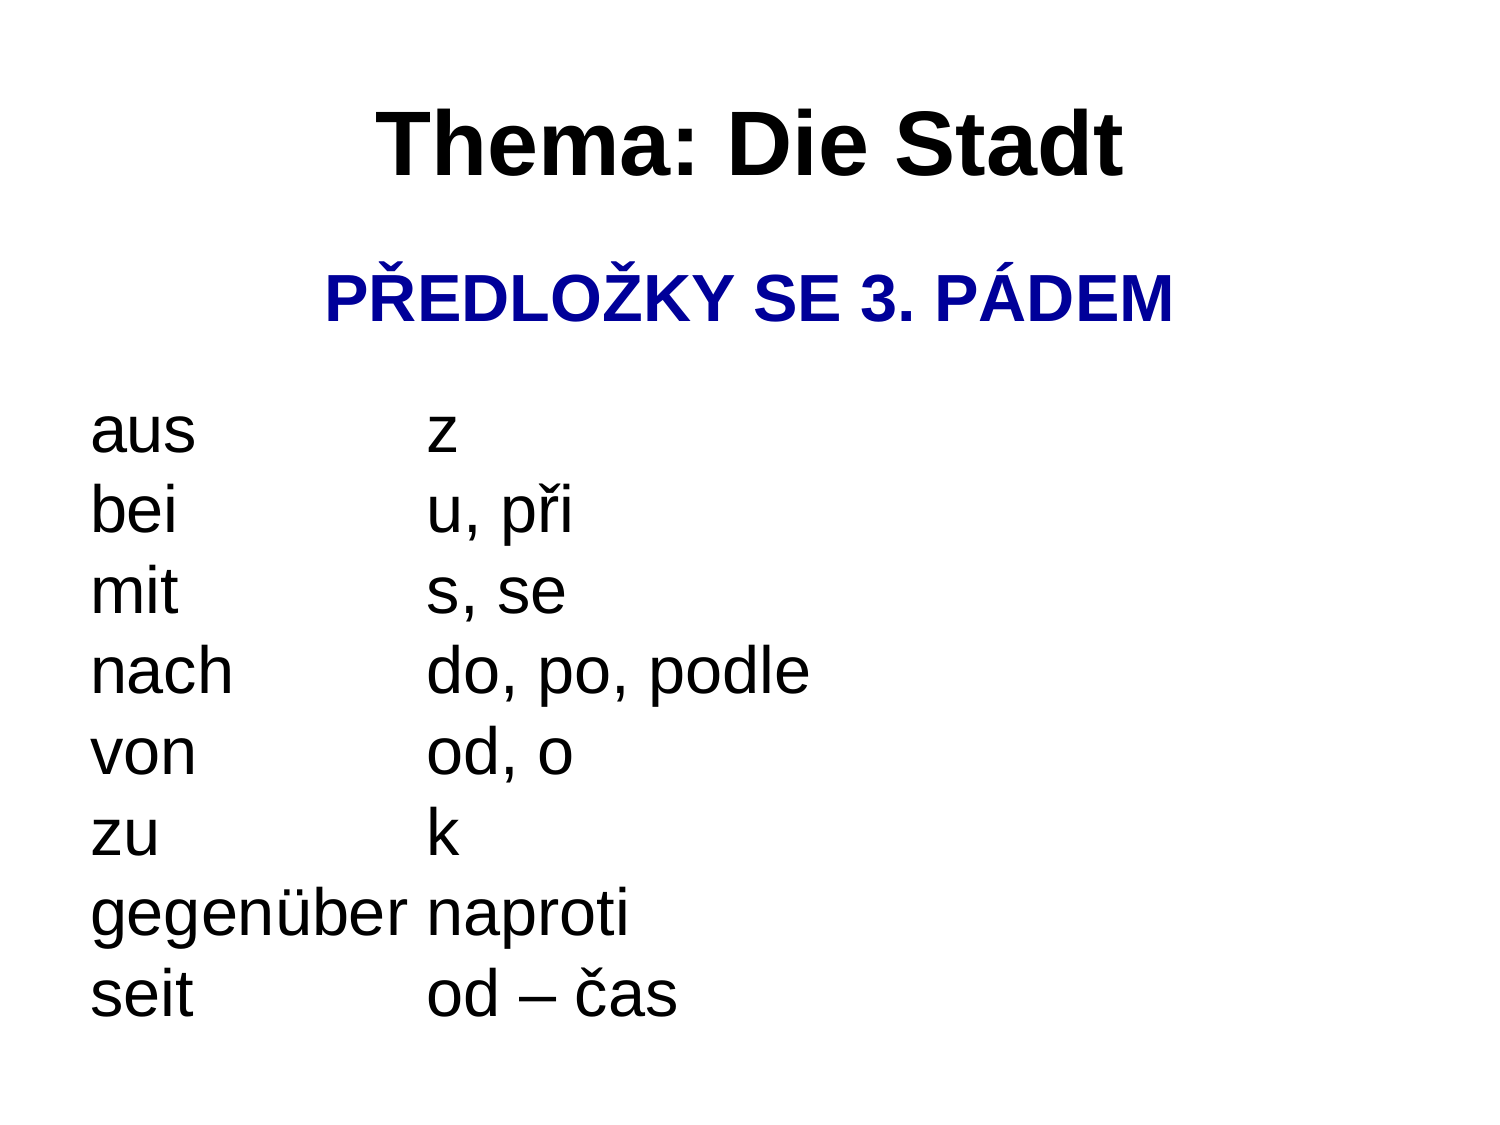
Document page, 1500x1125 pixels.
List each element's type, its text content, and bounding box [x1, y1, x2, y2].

list PŘEDLOŽKY SE 3. PÁDEM aus z bei u, při mit s, se nach do, po, podle von od, o zu k gegenüber naproti seit od – čas [75, 262, 1426, 1037]
title Thema: Die Stadt [75, 45, 1426, 233]
